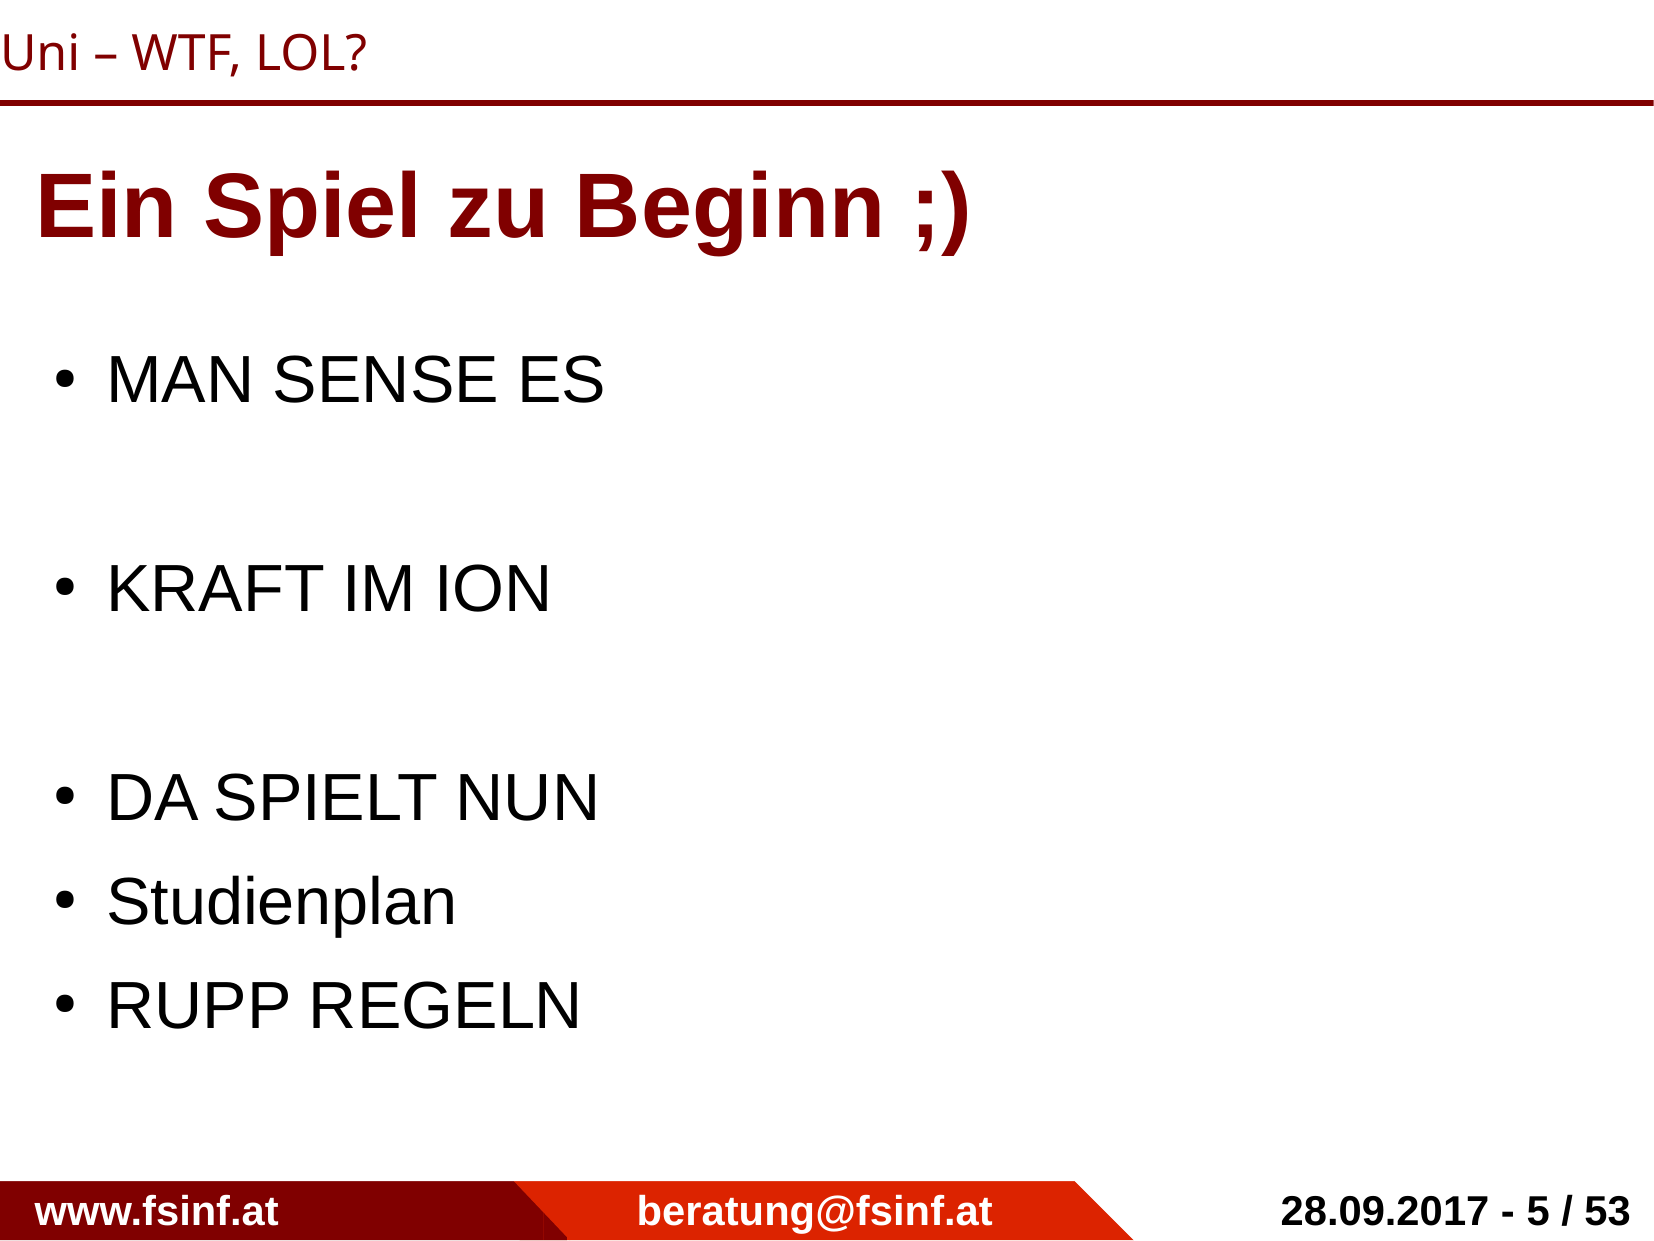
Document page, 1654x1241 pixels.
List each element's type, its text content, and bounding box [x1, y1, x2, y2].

list MAN SENSE ES KRAFT IM ION DA SPIELT NUN Studienplan RUPP REGELN [35, 342, 1571, 1062]
title Ein Spiel zu Beginn ;) [35, 102, 1619, 310]
